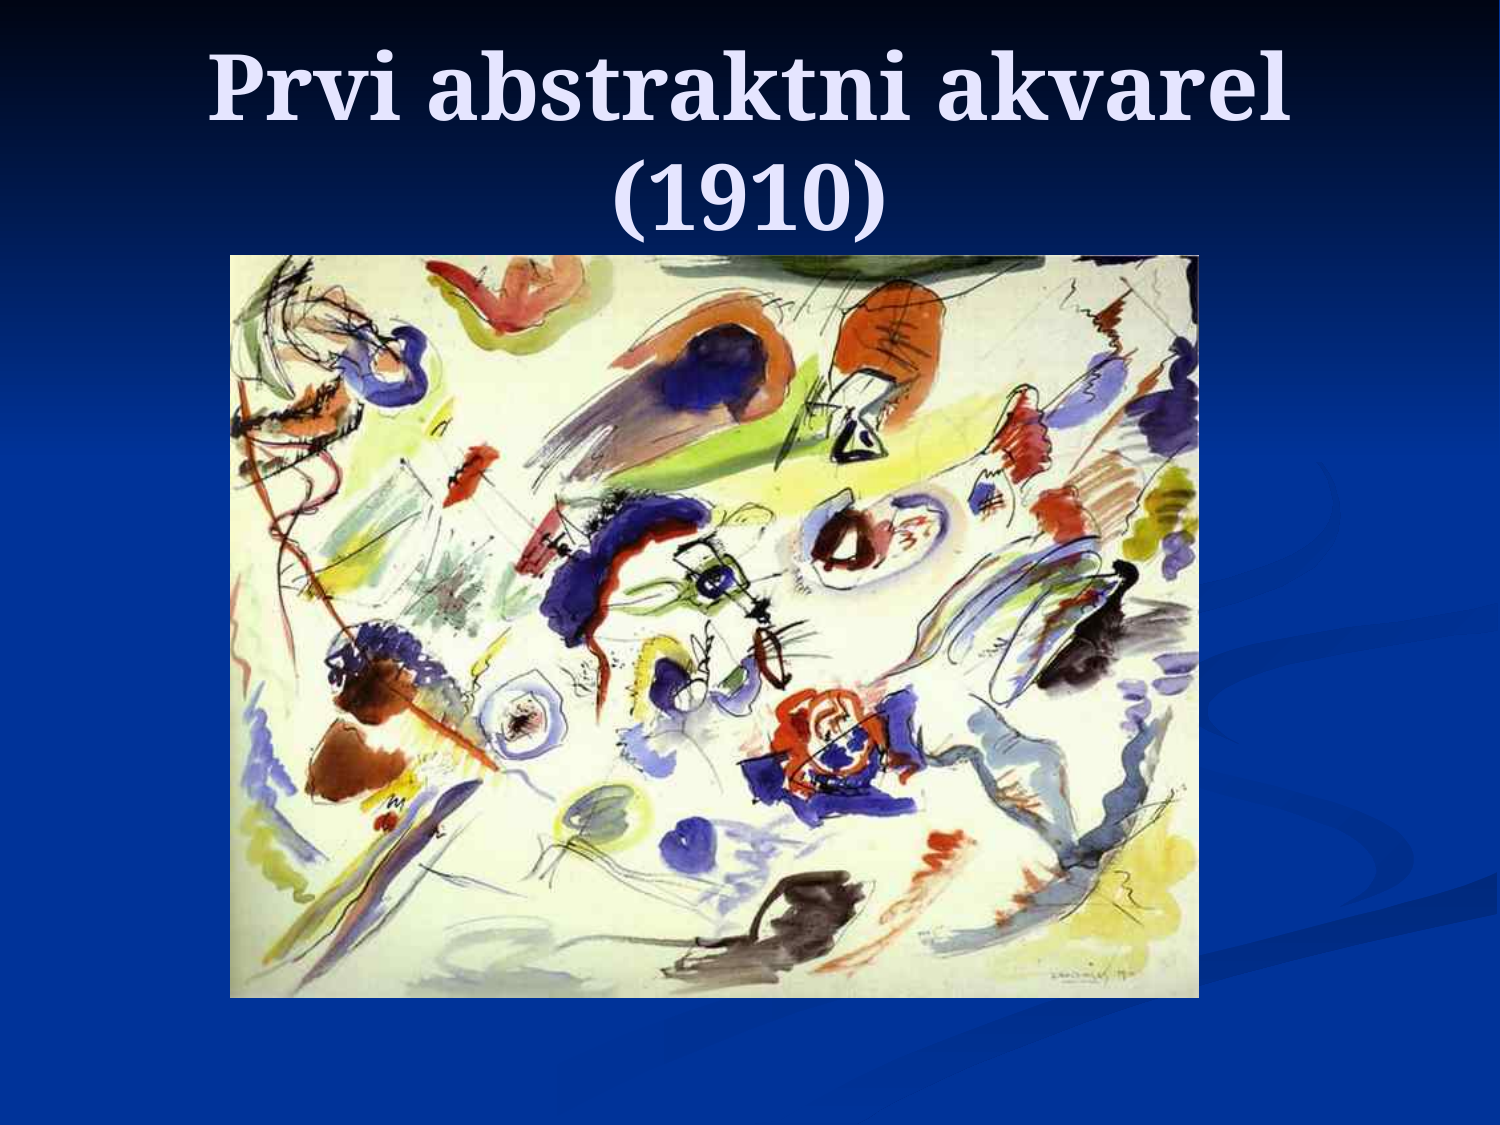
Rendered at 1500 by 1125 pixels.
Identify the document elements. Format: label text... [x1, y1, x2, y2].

title Prvi abstraktni akvarel (1910) [75, 45, 1425, 233]
picture [230, 255, 1199, 998]
